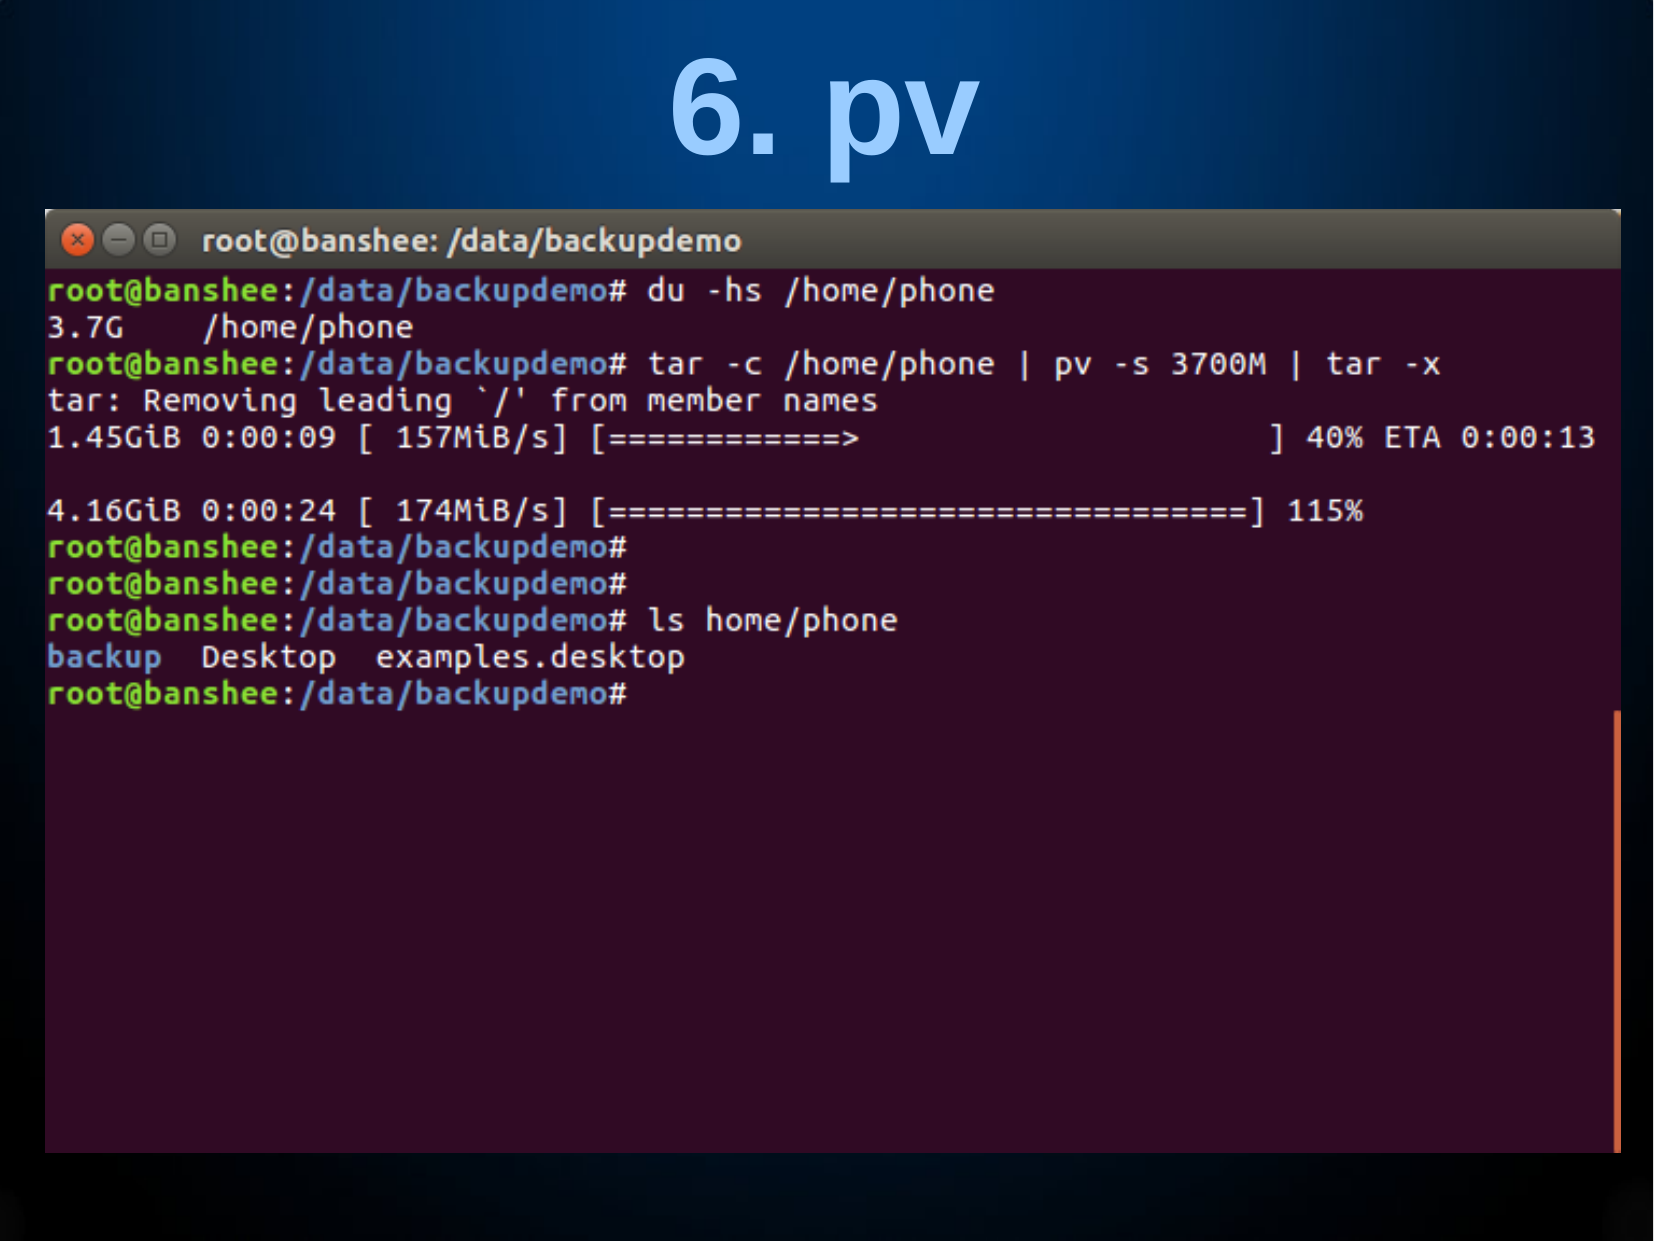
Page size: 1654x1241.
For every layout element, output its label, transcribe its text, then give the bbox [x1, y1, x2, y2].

title 6. pv [0, 2, 1651, 211]
picture [0, 0, 1654, 1241]
